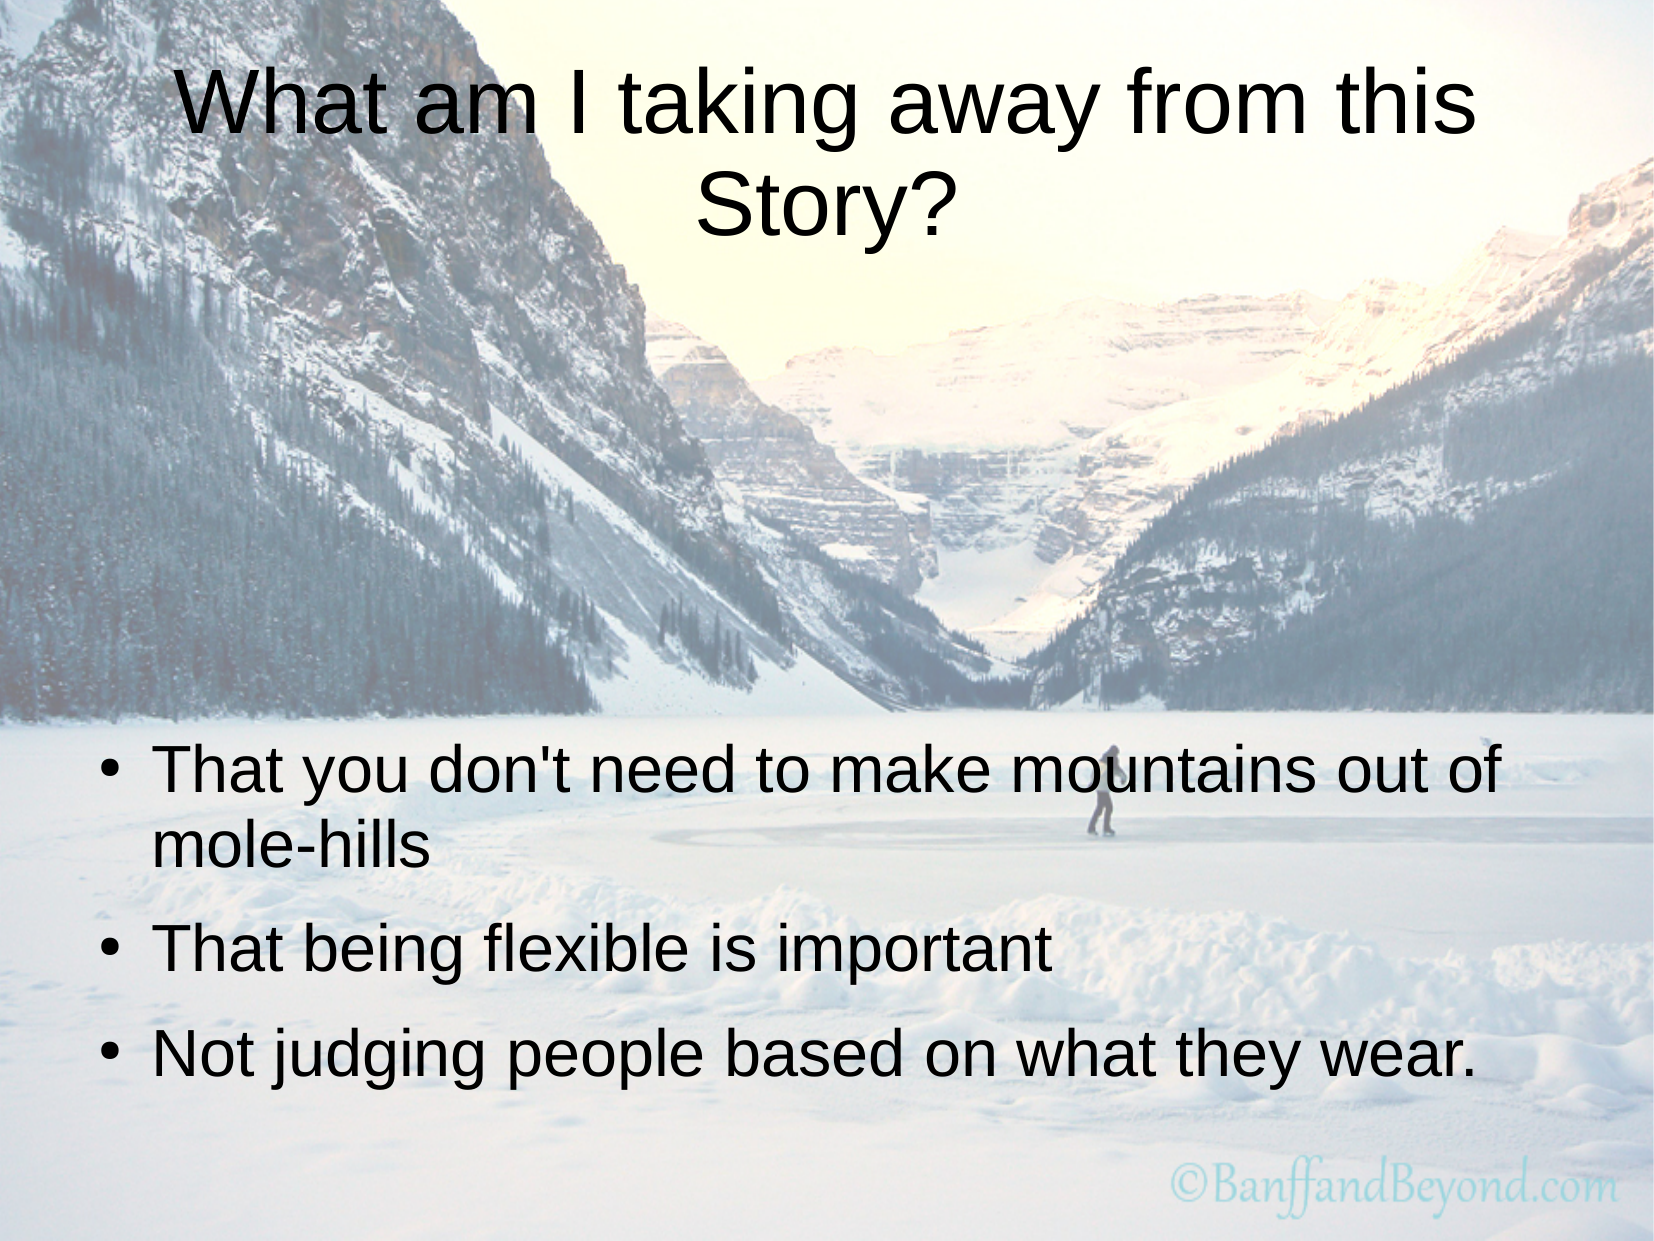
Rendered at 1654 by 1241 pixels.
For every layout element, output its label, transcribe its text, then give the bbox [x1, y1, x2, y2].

title What am I taking away from this Story? [82, 49, 1571, 257]
list That you don't need to make mountains out of mole-hills That being flexible is important Not judging people based on what they wear. [80, 732, 1536, 1241]
picture [0, 0, 1654, 1241]
